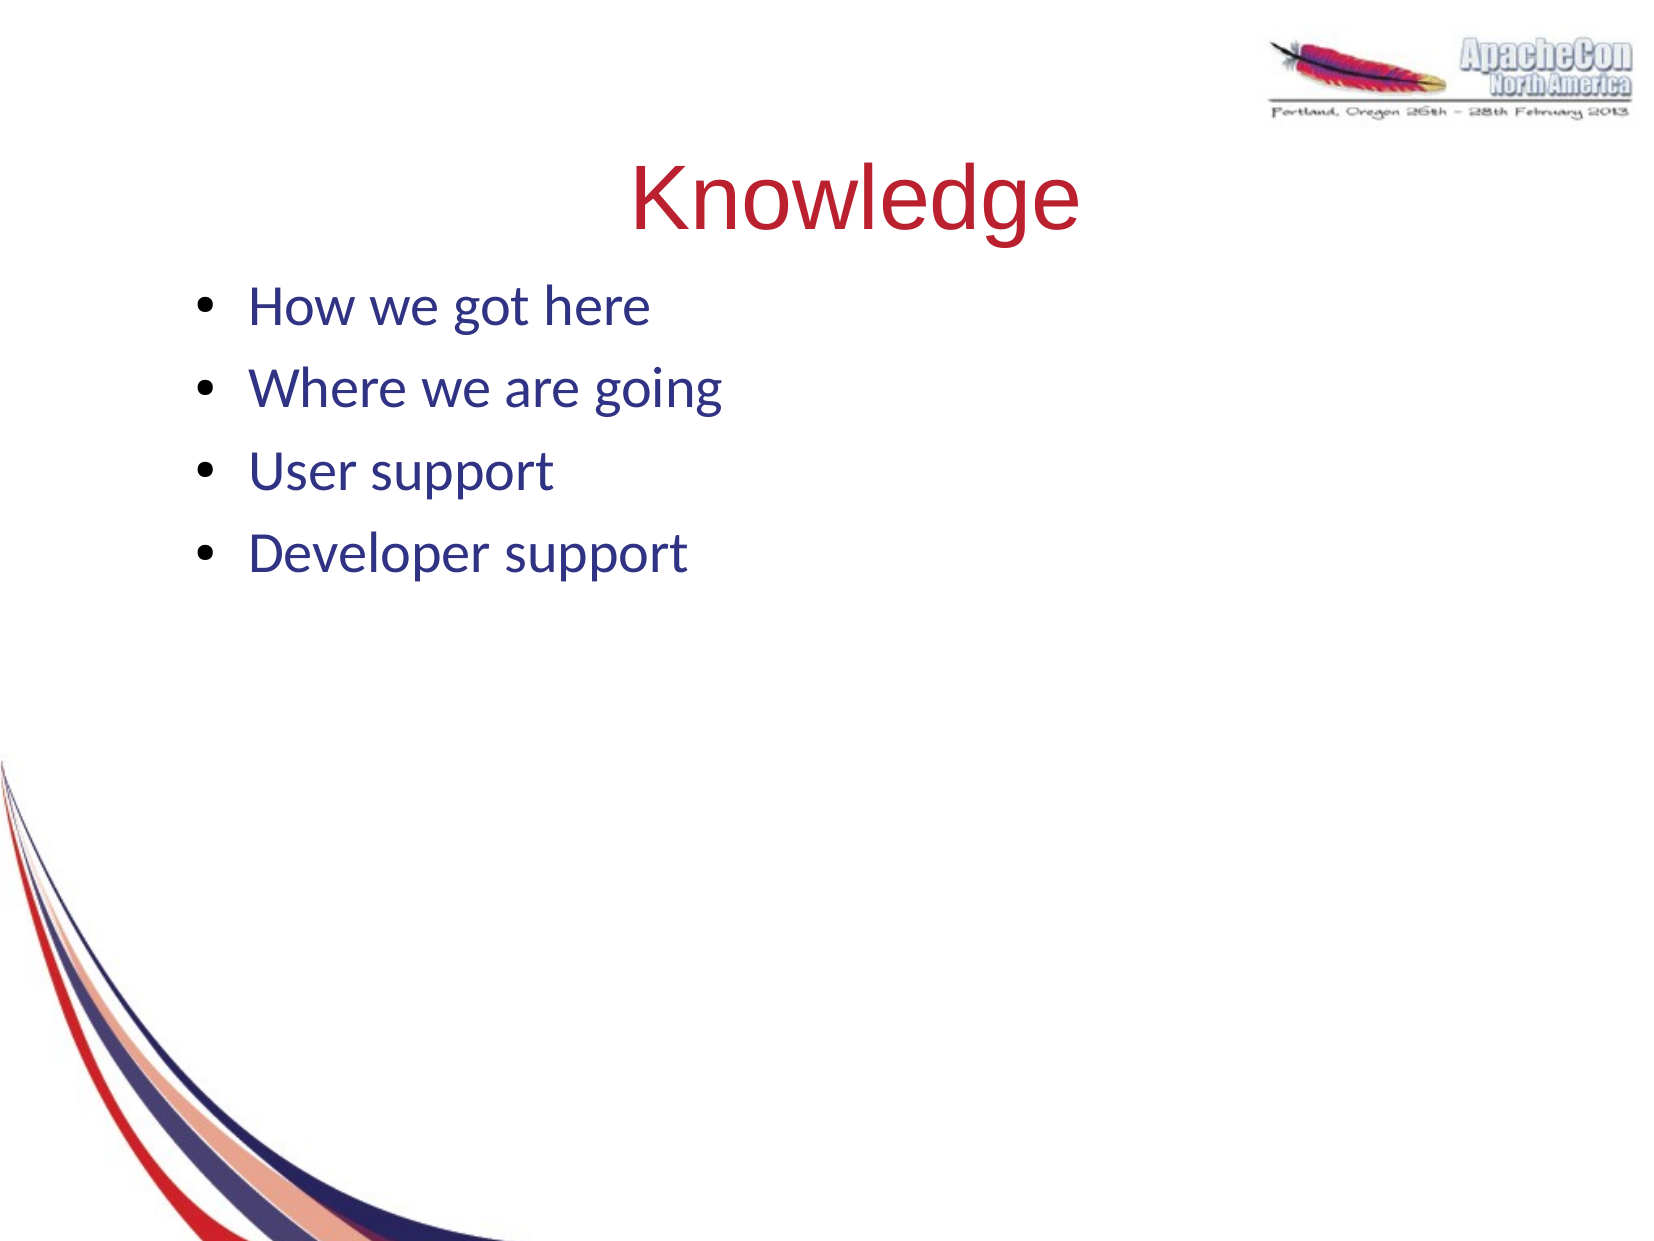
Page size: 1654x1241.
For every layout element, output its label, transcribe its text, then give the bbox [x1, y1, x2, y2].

title Knowledge [177, 141, 1536, 254]
list How we got here Where we are going User support Developer support [177, 283, 1536, 1003]
picture [0, 0, 1654, 1241]
